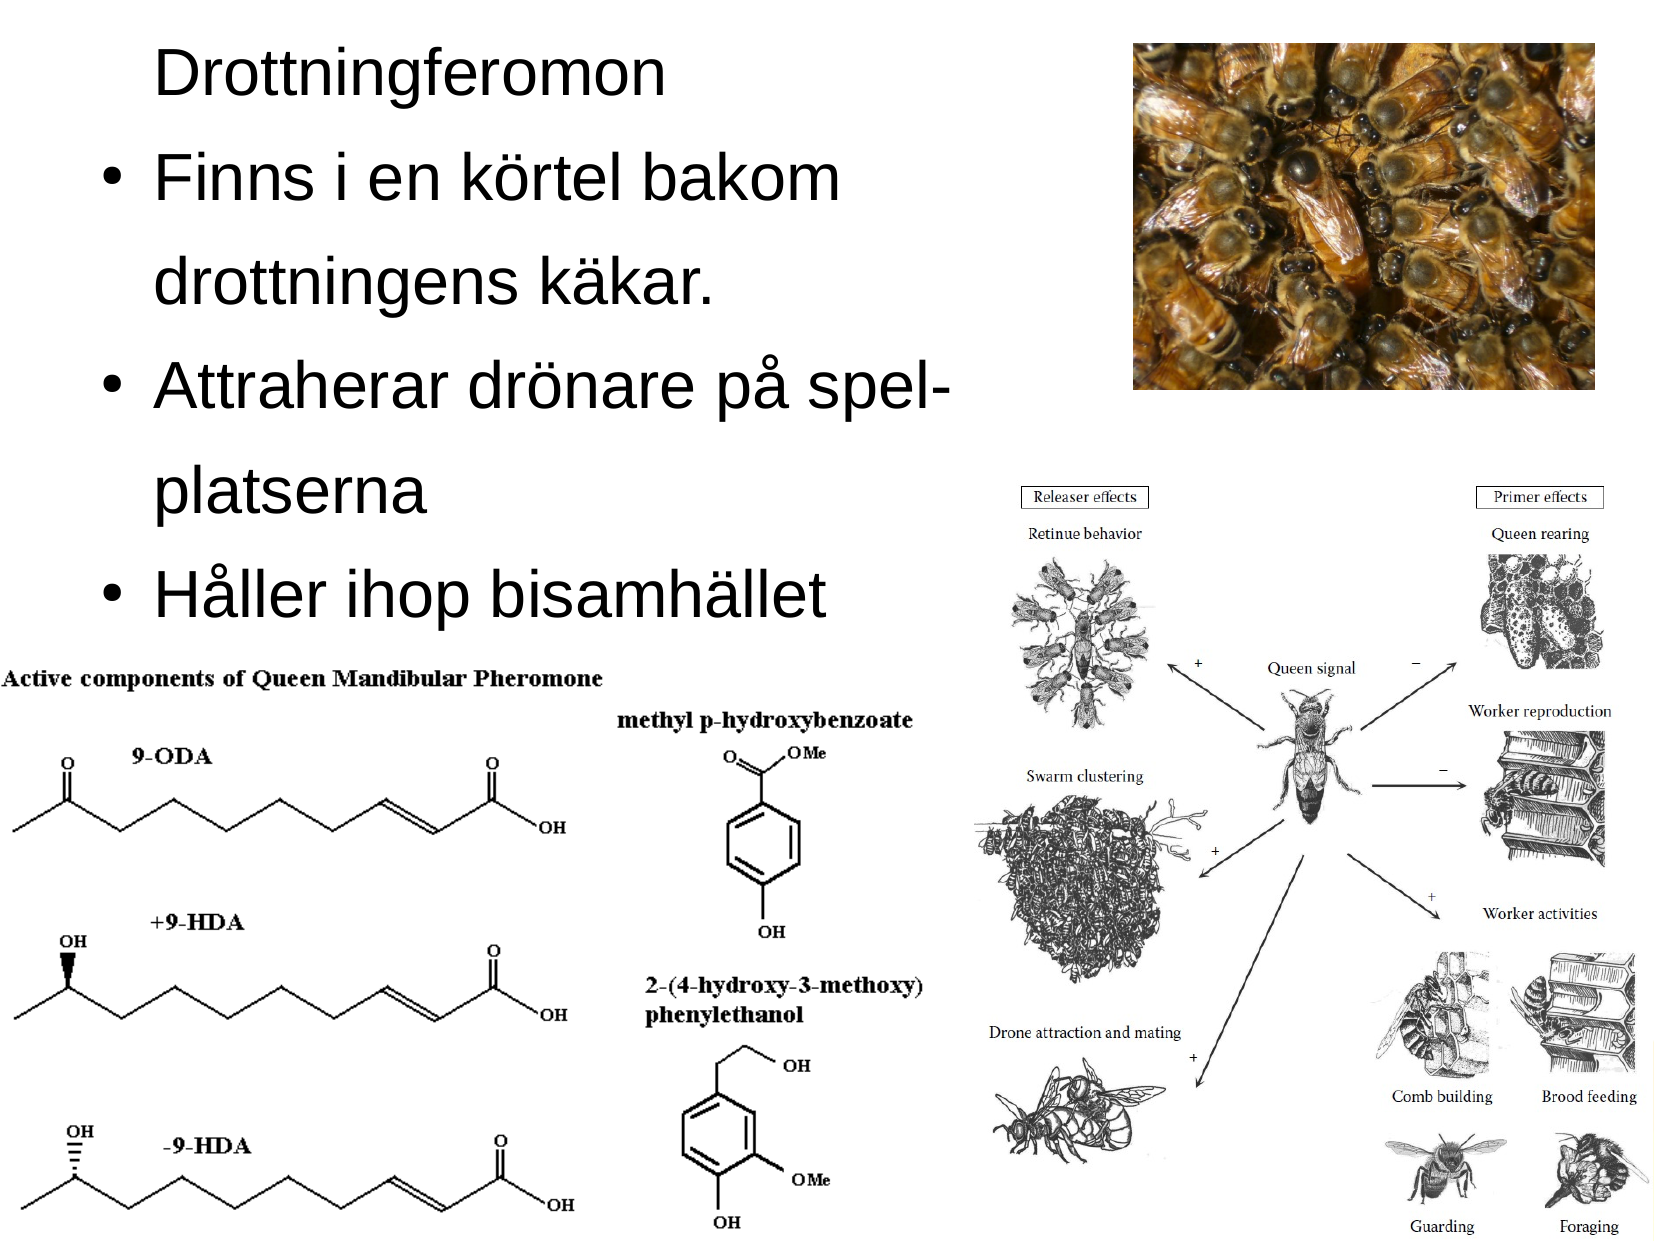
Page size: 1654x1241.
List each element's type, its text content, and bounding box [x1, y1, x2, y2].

picture [1133, 43, 1595, 390]
list Drottningferomon Finns i en körtel bakom drottningens käkar. Attraherar drönare på spel- platserna Håller ihop bisamhället [82, 35, 1571, 661]
picture [0, 480, 1654, 1241]
